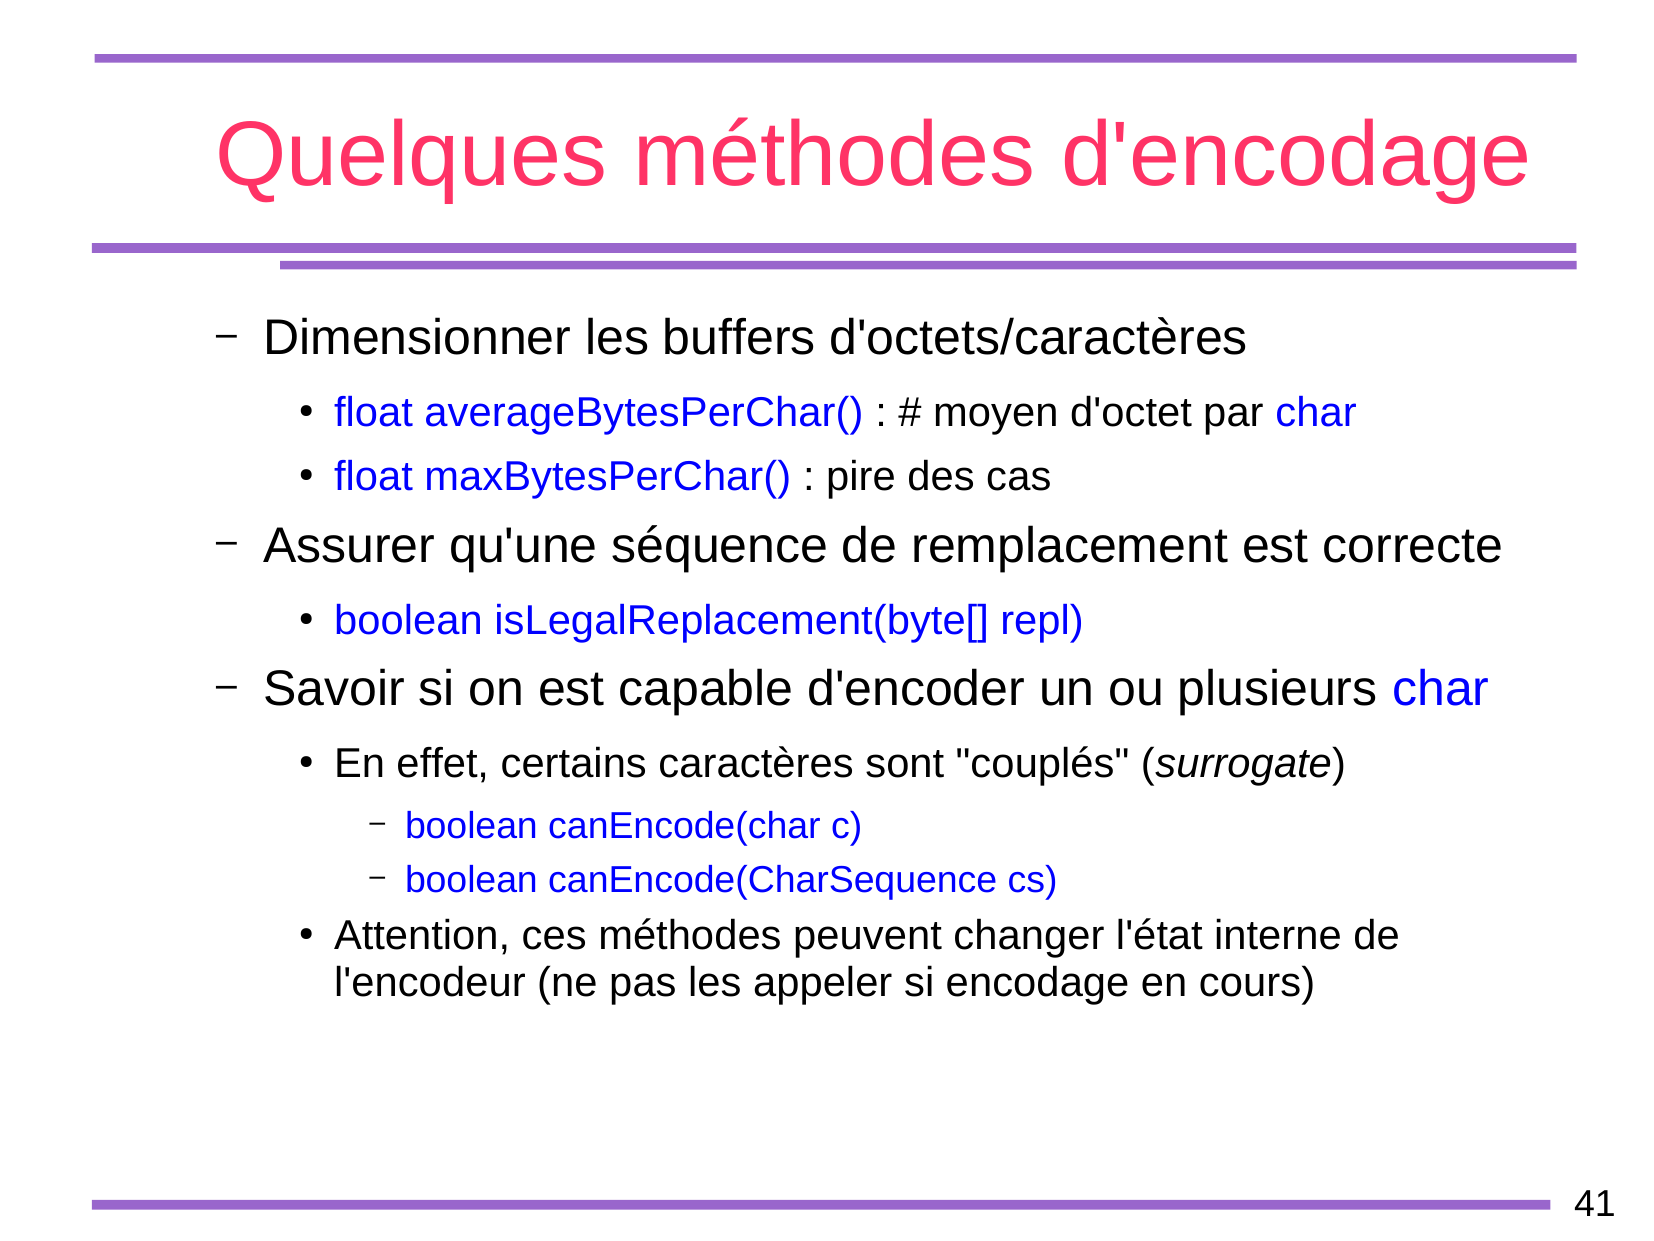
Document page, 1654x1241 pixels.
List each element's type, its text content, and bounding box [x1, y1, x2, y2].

title Quelques méthodes d'encodage [121, 49, 1534, 257]
list Dimensionner les buffers d'octets/caractères float averageBytesPerChar() : # moyen d'octet par char float maxBytesPerChar() : pire des cas Assurer qu'une séquence de remplacement est correcte boolean isLegalReplacement(byte[] repl) Savoir si on est capable d'encoder un ou plusieurs char En effet, certains caractères sont "couplés" (surrogate) boolean canEncode(char c) boolean canEncode(CharSequence cs) Attention, ces méthodes peuvent changer l'état interne de l'encodeur (ne pas les appeler si encodage en cours) [121, 309, 1534, 1162]
